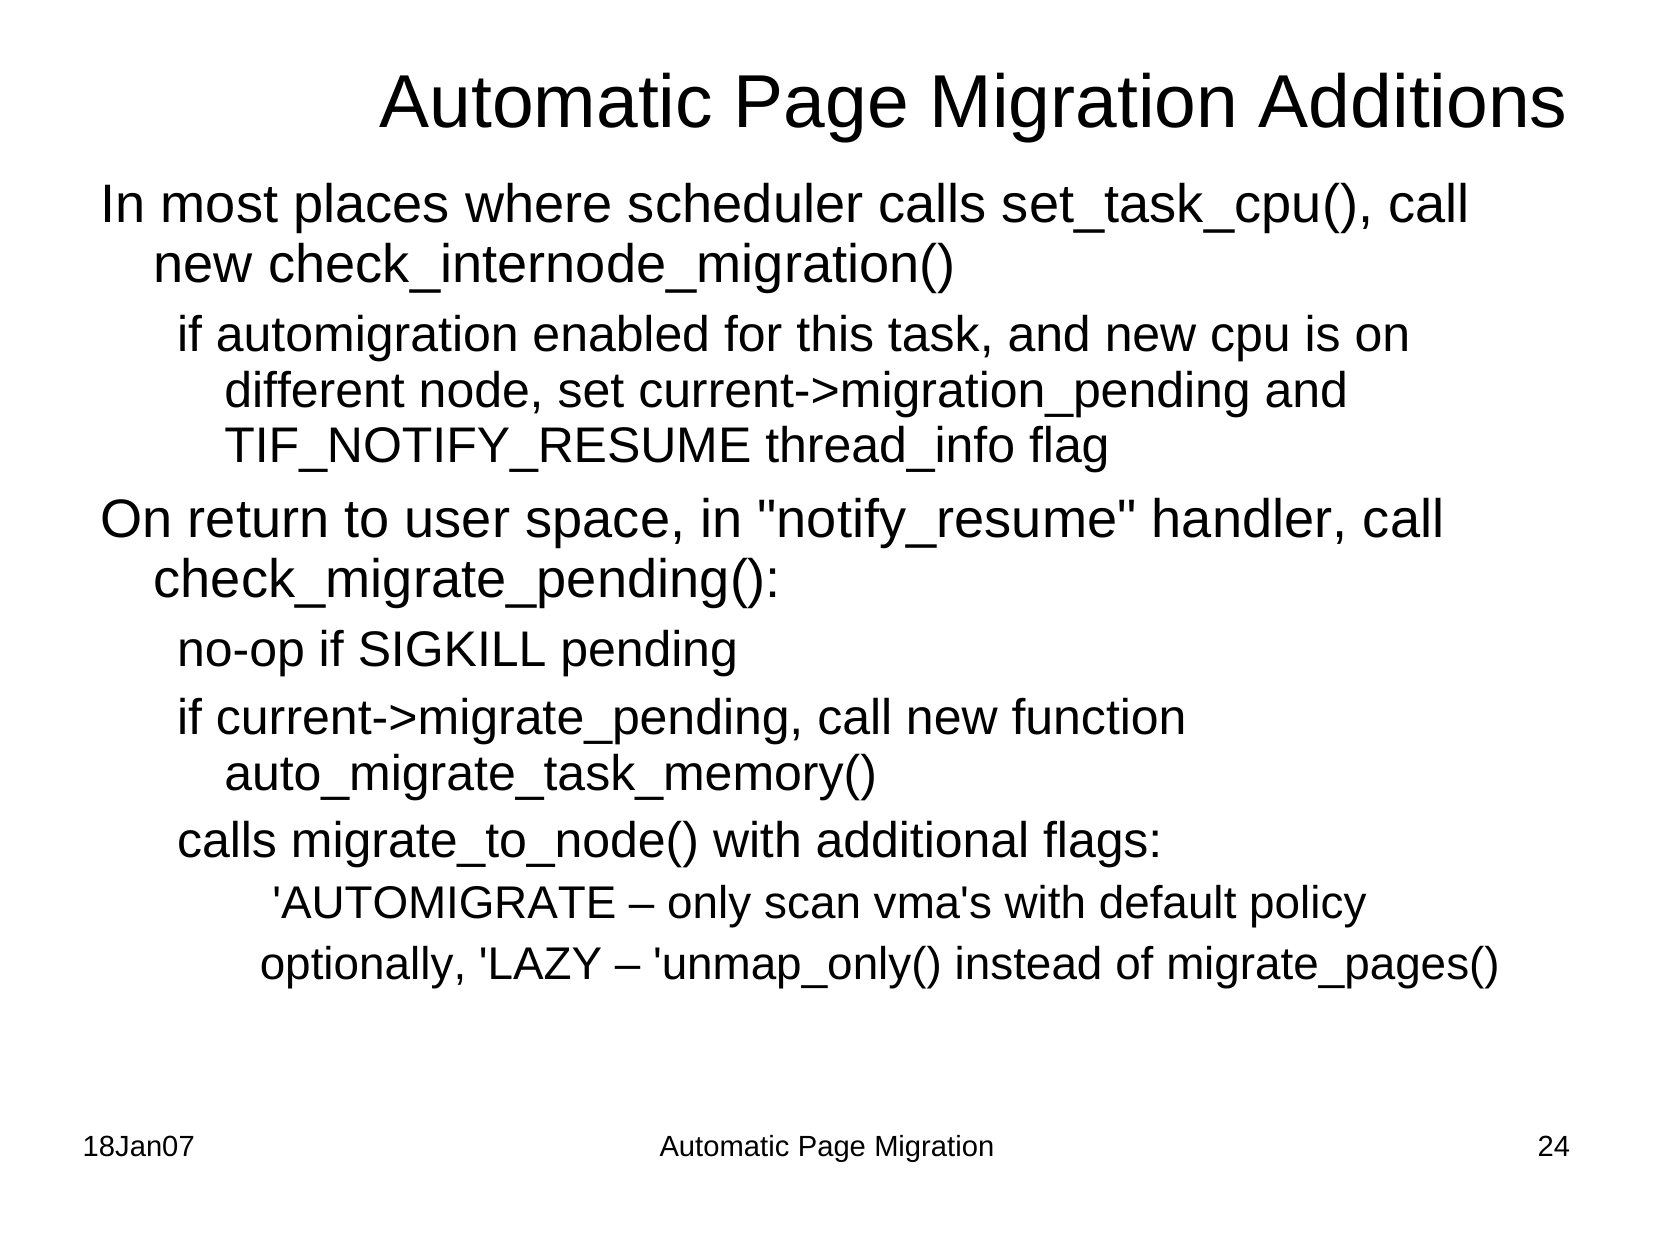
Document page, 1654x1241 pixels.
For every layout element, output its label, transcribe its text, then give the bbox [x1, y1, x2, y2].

title Automatic Page Migration Additions [80, 45, 1569, 159]
list In most places where scheduler calls set_task_cpu(), call new check_internode_migration() if automigration enabled for this task, and new cpu is on different node, set current->migration_pending and TIF_NOTIFY_RESUME thread_info flag On return to user space, in "notify_resume" handler, call check_migrate_pending(): no-op if SIGKILL pending if current->migrate_pending, call new function auto_migrate_task_memory() calls migrate_to_node() with additional flags: 'AUTOMIGRATE – only scan vma's with default policy optionally, 'LAZY – 'unmap_only() instead of migrate_pages() [82, 173, 1571, 1109]
